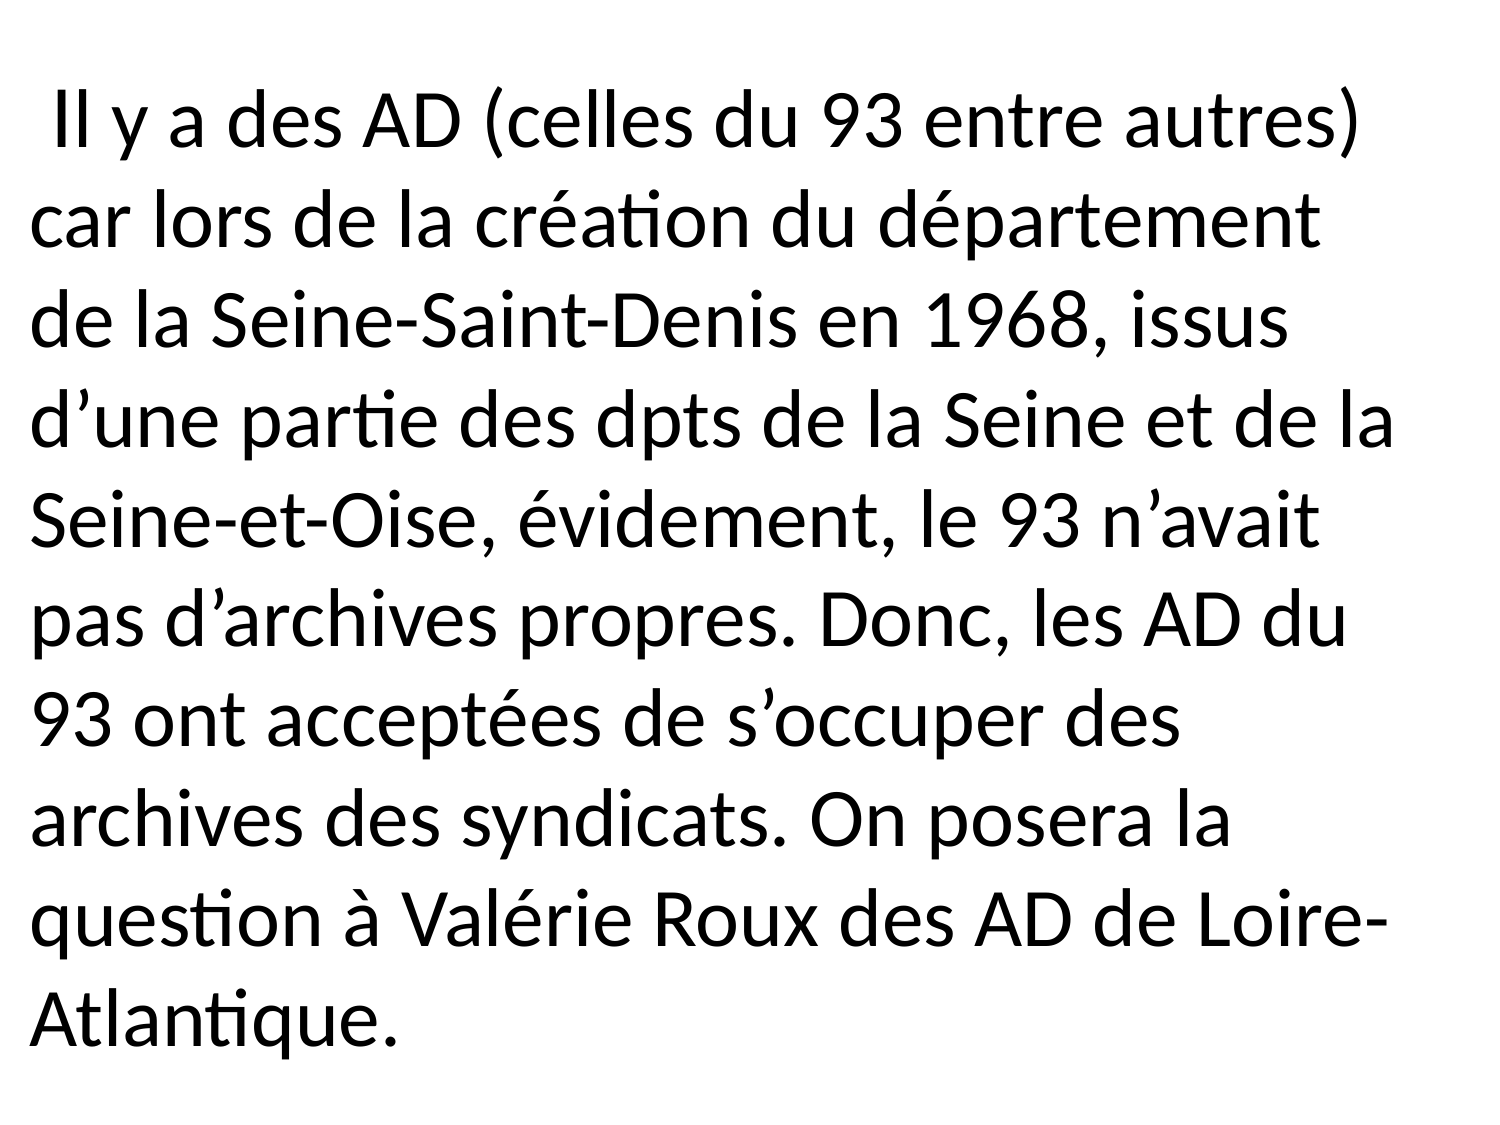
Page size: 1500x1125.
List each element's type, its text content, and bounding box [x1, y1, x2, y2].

title Il y a des AD (celles du 93 entre autres) car lors de la création du département de la Seine-Saint-Denis en 1968, issus d’une partie des dpts de la Seine et de la Seine-et-Oise, évidement, le 93 n’avait pas d’archives propres. Donc, les AD du 93 ont acceptées de s’occuper des archives des syndicats. On posera la question à Valérie Roux des AD de Loire-Atlantique. [29, 45, 1425, 1083]
